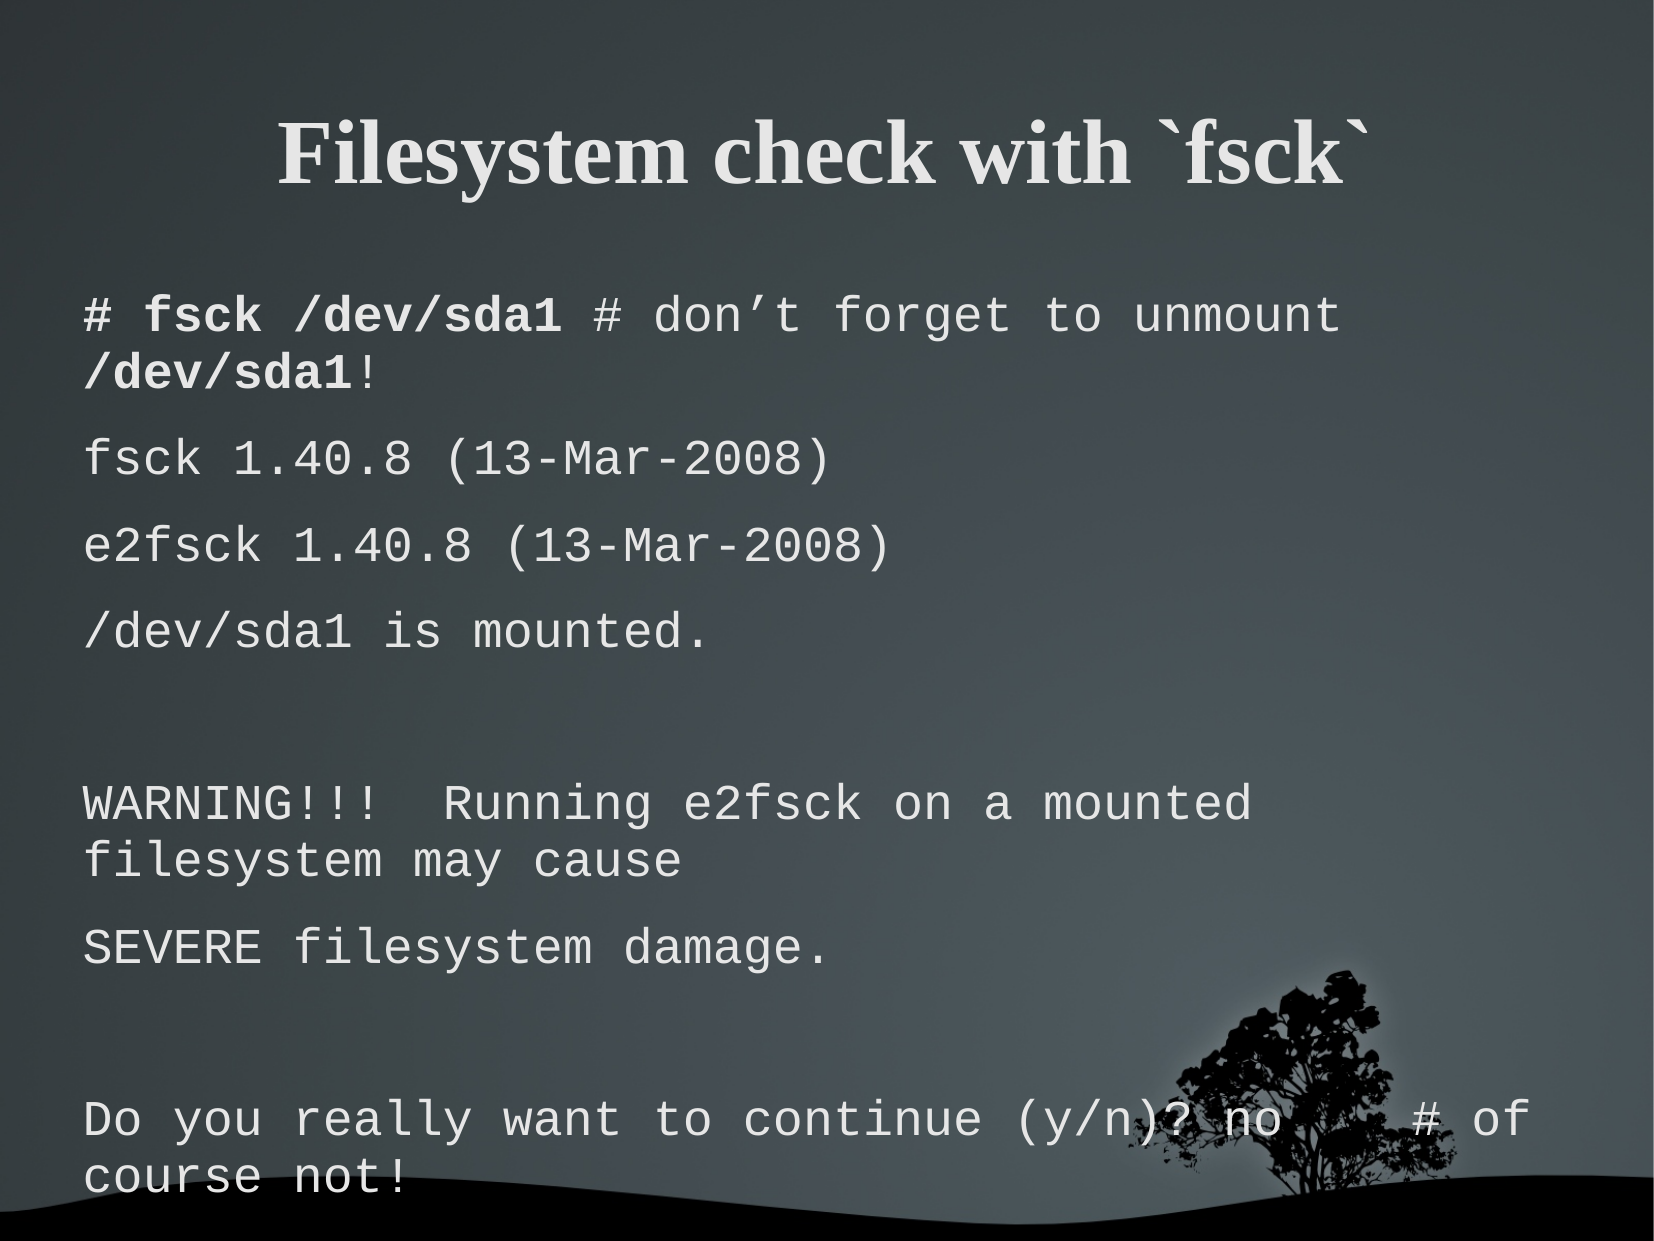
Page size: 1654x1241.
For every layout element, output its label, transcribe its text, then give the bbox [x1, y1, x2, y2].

title Filesystem check with `fsck` [82, 49, 1571, 257]
picture [0, 0, 1654, 1241]
list # fsck /dev/sda1 # don’t forget to unmount /dev/sda1! fsck 1.40.8 (13-Mar-2008) e2fsck 1.40.8 (13-Mar-2008) /dev/sda1 is mounted. WARNING!!! Running e2fsck on a mounted filesystem may cause SEVERE filesystem damage. Do you really want to continue (y/n)? no # of course not! check aborted. [82, 290, 1571, 1166]
